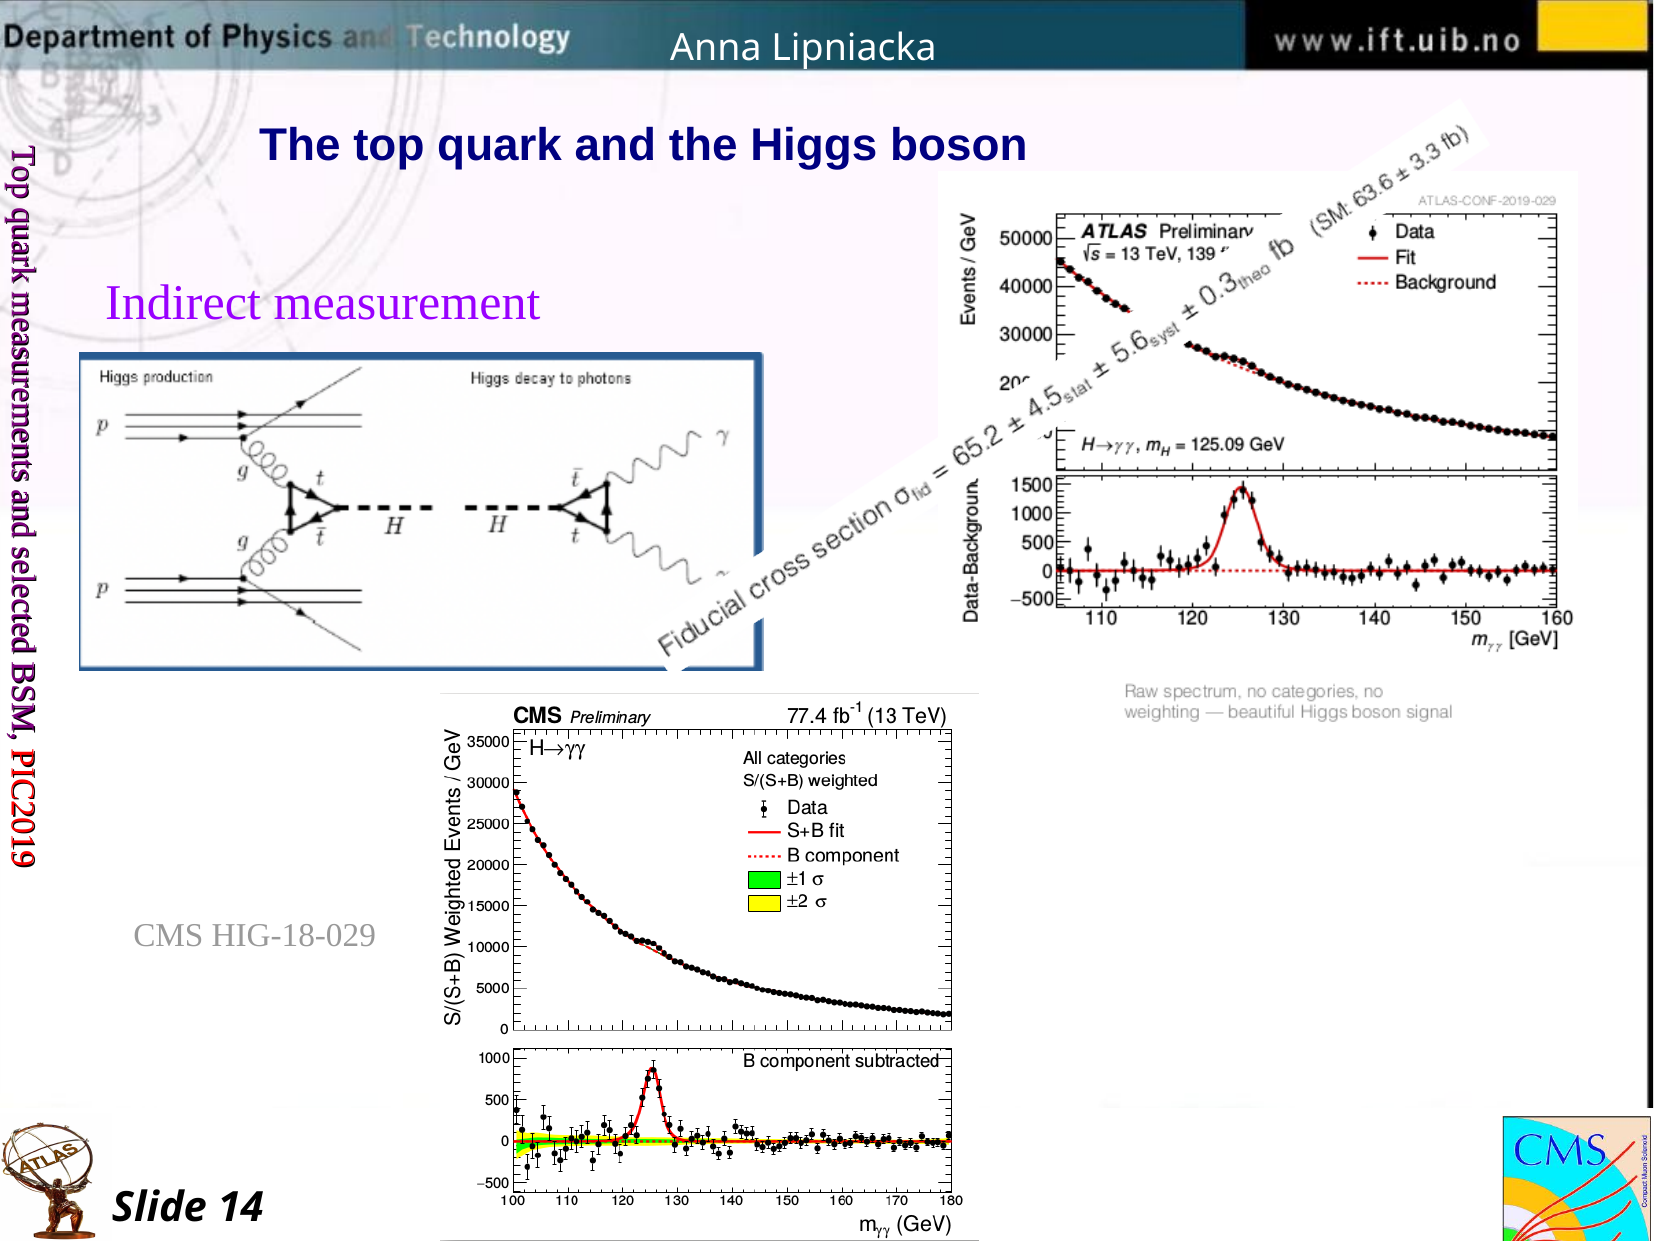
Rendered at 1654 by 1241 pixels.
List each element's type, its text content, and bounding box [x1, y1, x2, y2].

text_box [103, 179, 764, 352]
text_box Slide 14 [111, 1177, 244, 1232]
picture [0, 1113, 112, 1241]
text_box CMS HIG-18-029 [133, 916, 431, 959]
text_box Indirect measurement [105, 274, 542, 336]
picture [1502, 1116, 1651, 1241]
picture [0, 0, 1654, 1241]
title The top quark and the Higgs boson [0, 41, 1356, 249]
